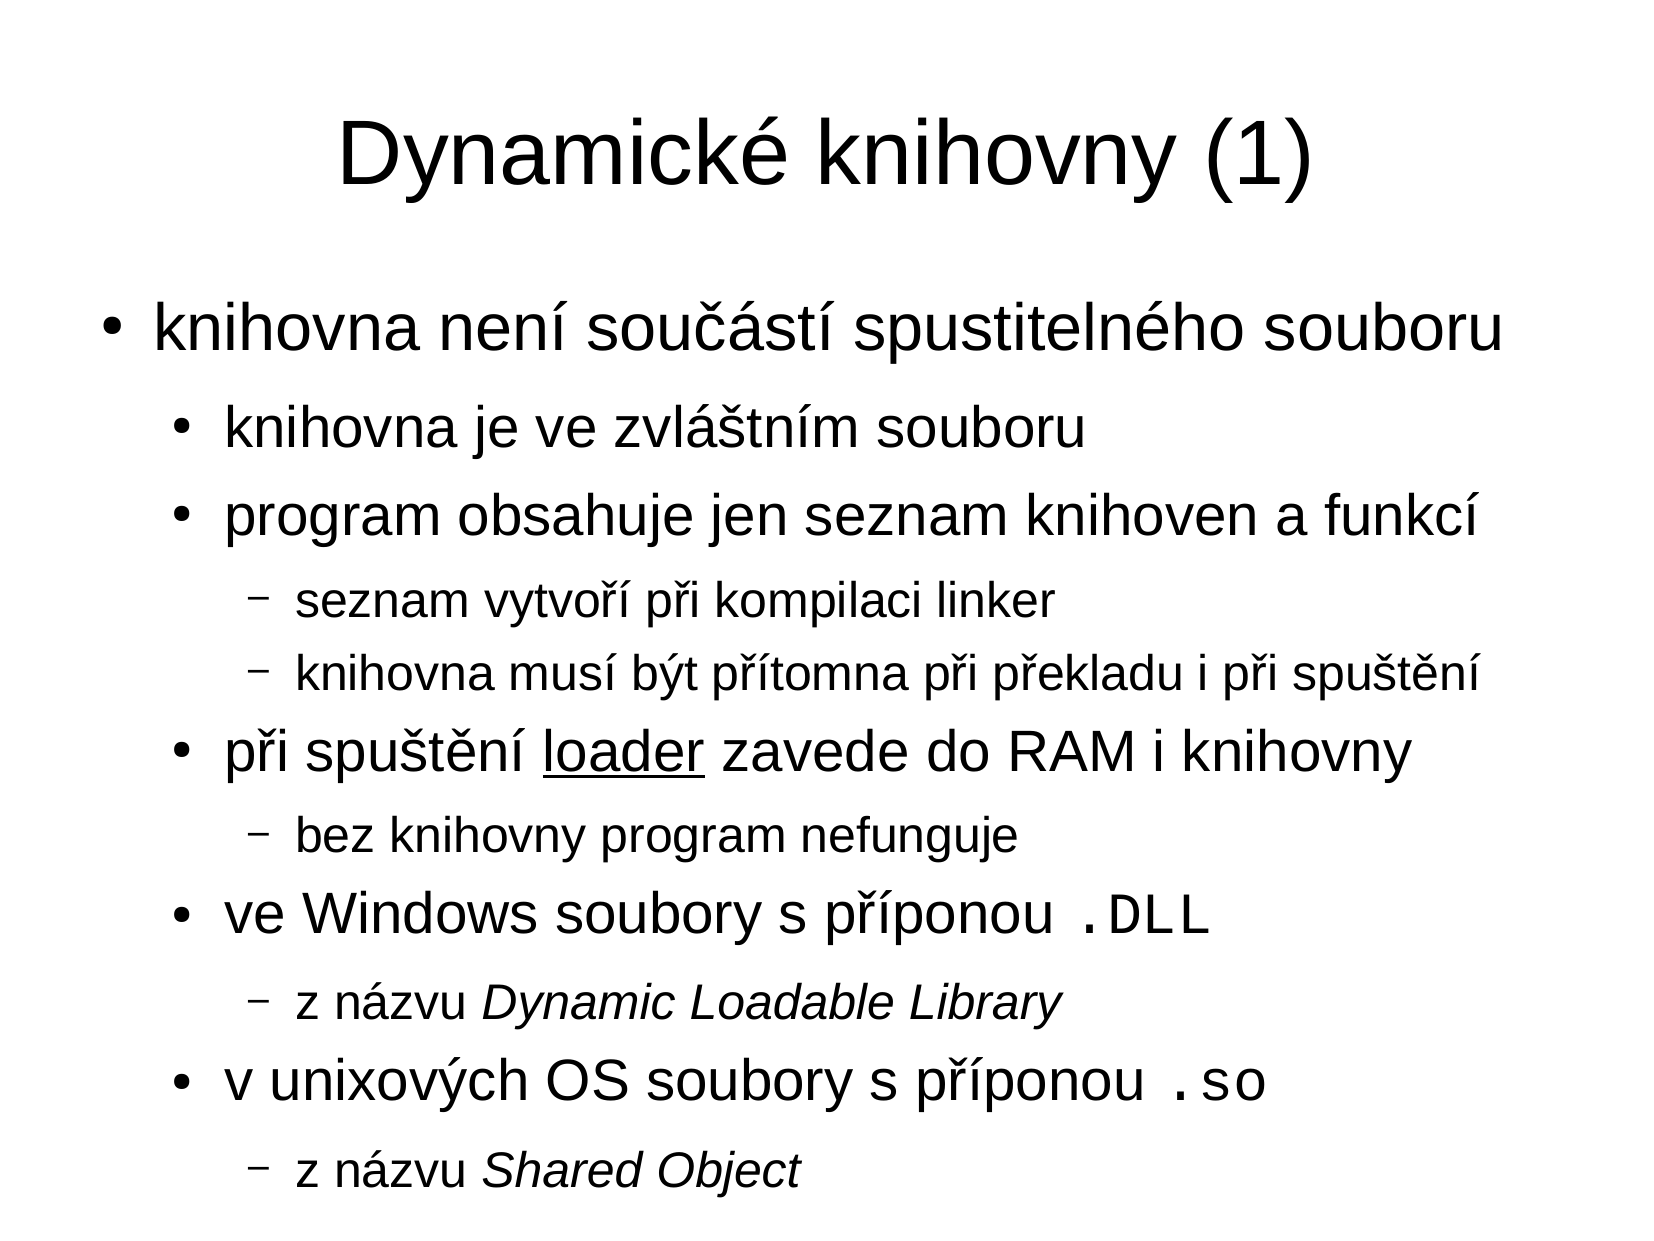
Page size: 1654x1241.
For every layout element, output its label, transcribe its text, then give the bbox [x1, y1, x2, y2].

title Dynamické knihovny (1) [82, 49, 1571, 257]
list knihovna není součástí spustitelného souboru knihovna je ve zvláštním souboru program obsahuje jen seznam knihoven a funkcí seznam vytvoří při kompilaci linker knihovna musí být přítomna při překladu i při spuštění při spuštění loader zavede do RAM i knihovny bez knihovny program nefunguje ve Windows soubory s příponou .DLL z názvu Dynamic Loadable Library v unixových OS soubory s příponou .so z názvu Shared Object [82, 290, 1571, 1198]
